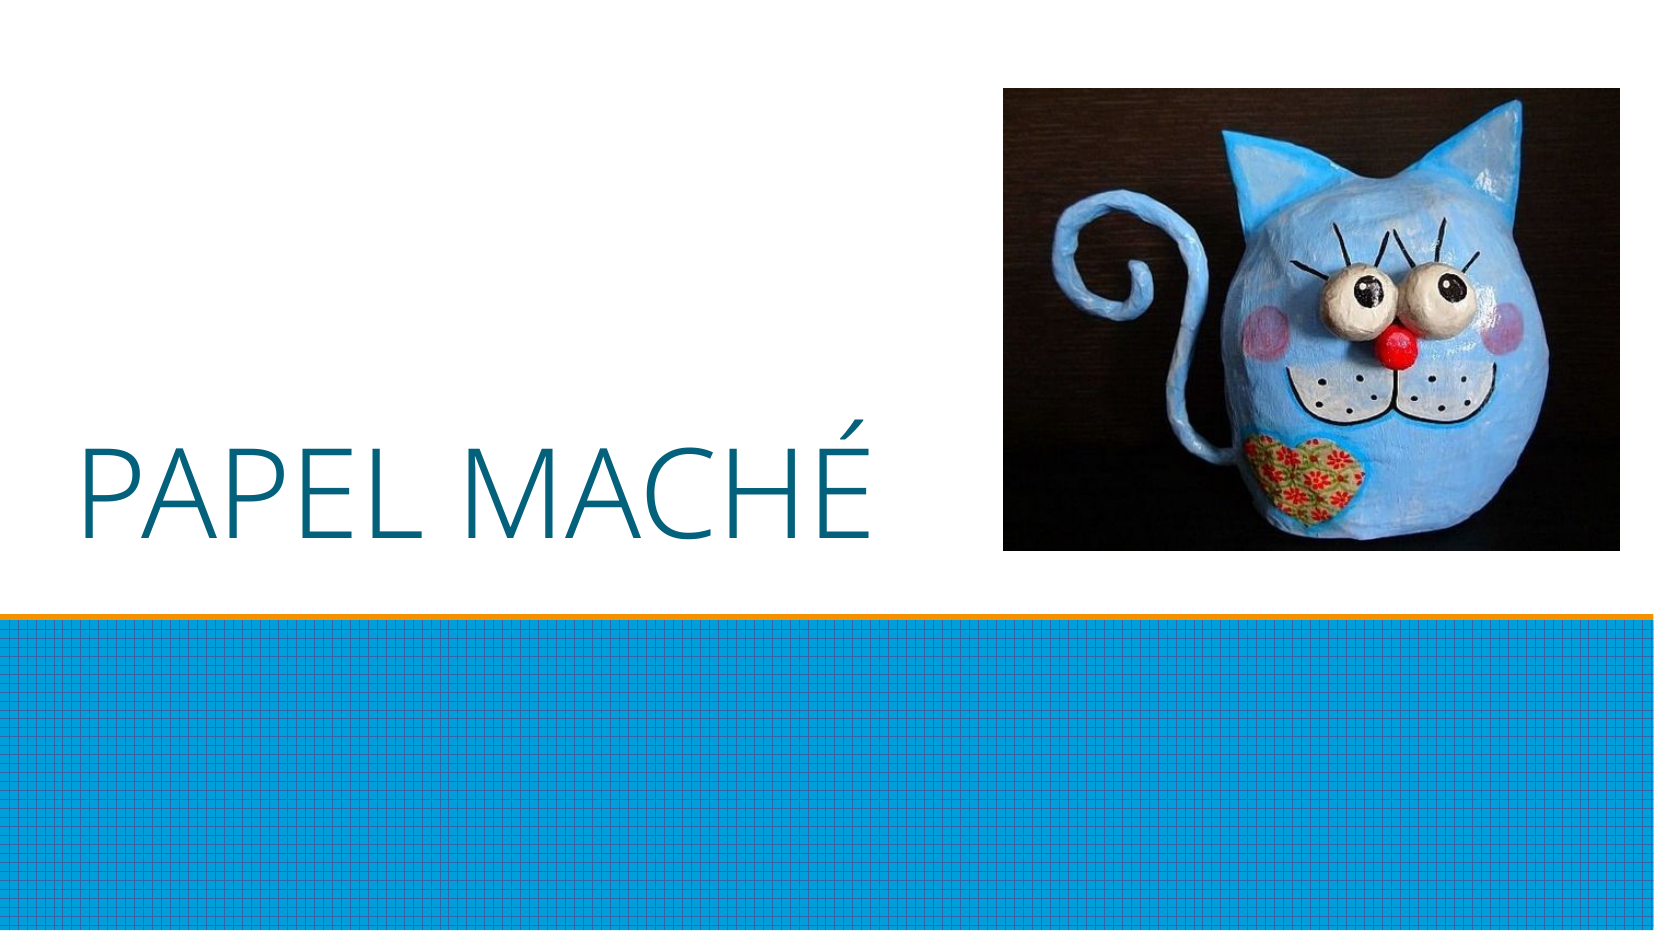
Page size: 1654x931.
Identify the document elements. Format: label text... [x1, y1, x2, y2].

picture [1003, 88, 1620, 551]
title PAPEL MACHÉ [73, 44, 1551, 576]
